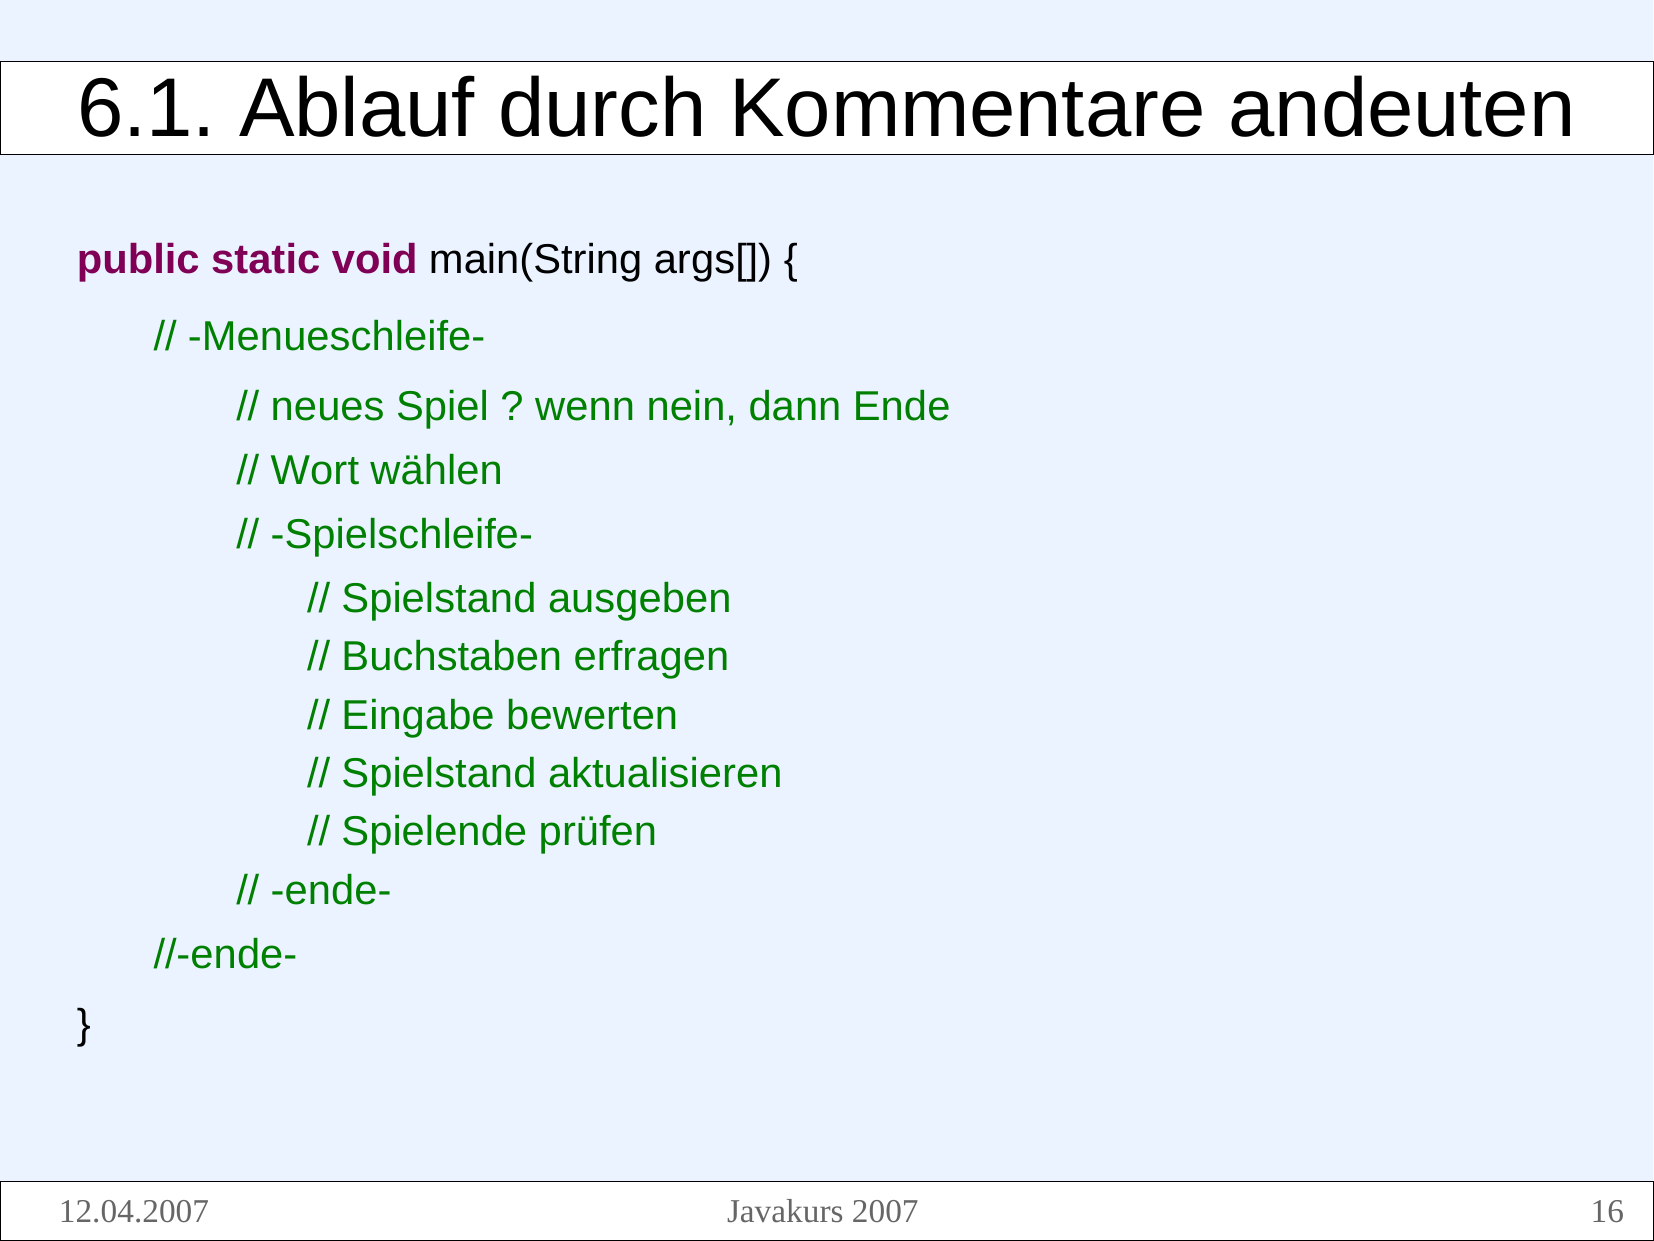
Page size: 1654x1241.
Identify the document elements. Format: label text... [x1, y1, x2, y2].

title 6.1. Ablauf durch Kommentare andeuten [0, 61, 1654, 155]
list public static void main(String args[]) { // -Menueschleife- // neues Spiel ? wenn nein, dann Ende // Wort wählen // -Spielschleife- // Spielstand ausgeben // Buchstaben erfragen // Eingabe bewerten // Spielstand aktualisieren // Spielende prüfen // -ende- //-ende- } [59, 236, 1595, 1137]
